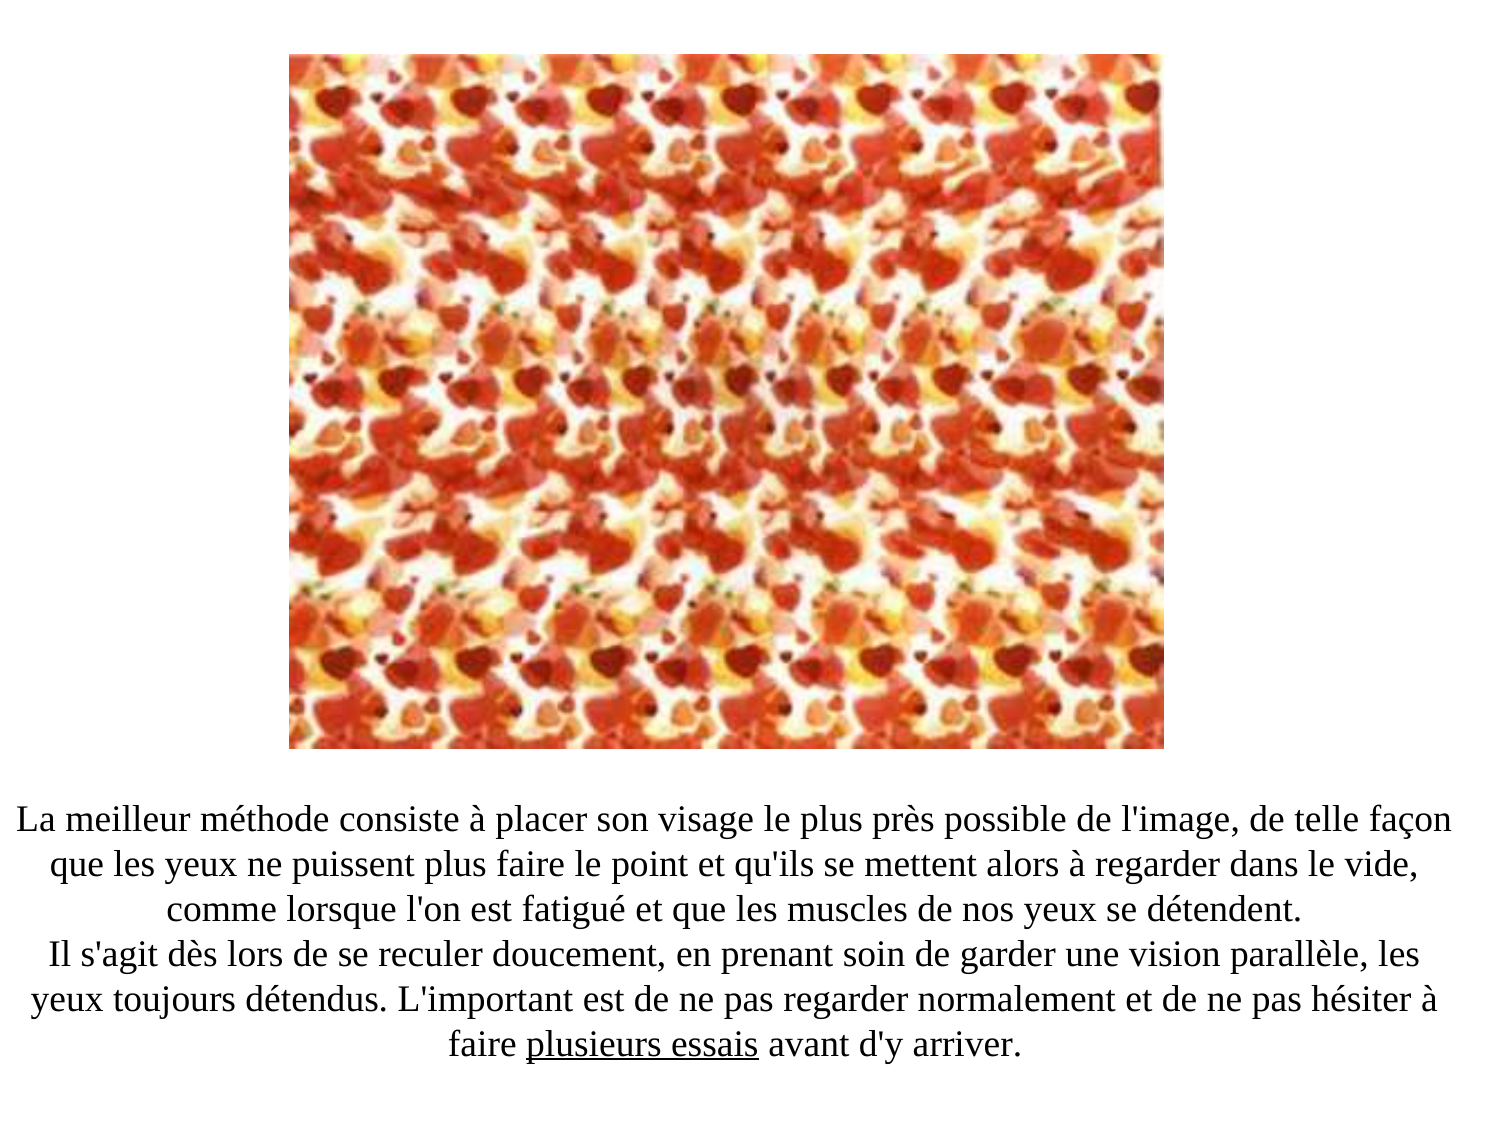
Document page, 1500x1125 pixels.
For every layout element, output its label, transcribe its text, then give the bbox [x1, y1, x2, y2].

picture [289, 54, 1164, 749]
text_box La meilleur méthode consiste à placer son visage le plus près possible de l'image, de telle façon que les yeux ne puissent plus faire le point et qu'ils se mettent alors à regarder dans le vide, comme lorsque l'on est fatigué et que les muscles de nos yeux se détendent. Il s'agit dès lors de se reculer doucement, en prenant soin de garder une vision parallèle, les yeux toujours détendus. L'important est de ne pas regarder normalement et de ne pas hésiter à faire plusieurs essais avant d'y arriver. [0, 785, 1471, 1072]
